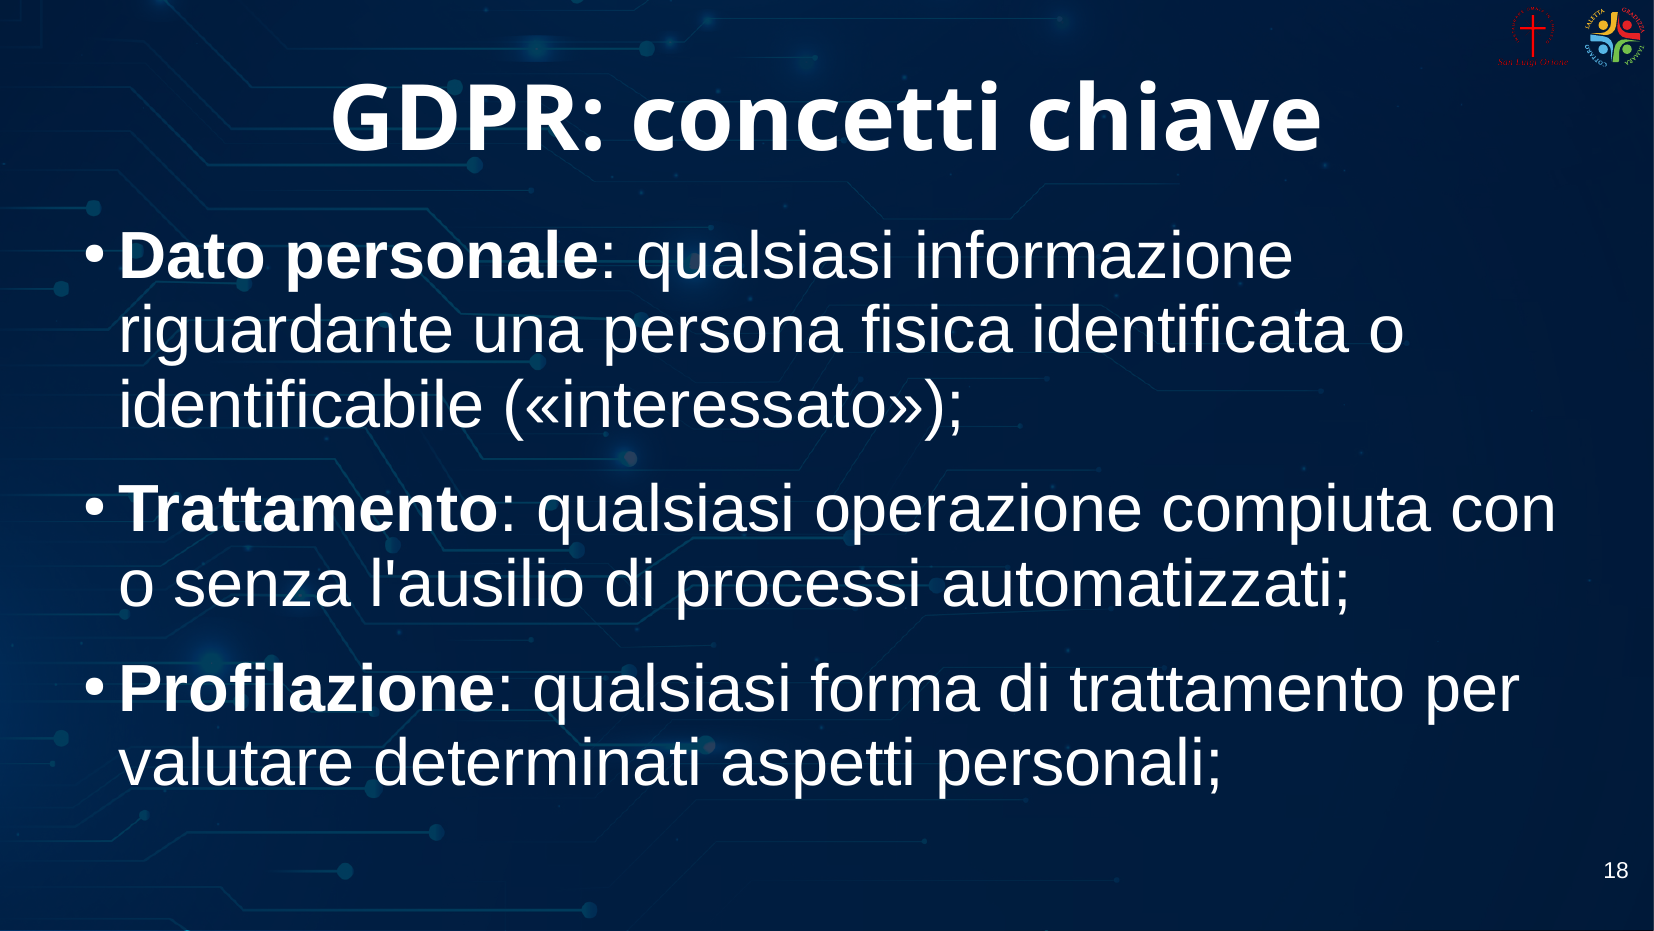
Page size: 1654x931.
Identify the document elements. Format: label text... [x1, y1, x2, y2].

picture [1498, 7, 1568, 37]
subtitle Dato personale: qualsiasi informazione riguardante una persona fisica identificata o identificabile («interessato»); Trattamento: qualsiasi operazione compiuta con o senza l'ausilio di processi automatizzati; Profilazione: qualsiasi forma di trattamento per valutare determinati aspetti personali; [82, 217, 1571, 809]
title GDPR: concetti chiave [82, 37, 1571, 193]
